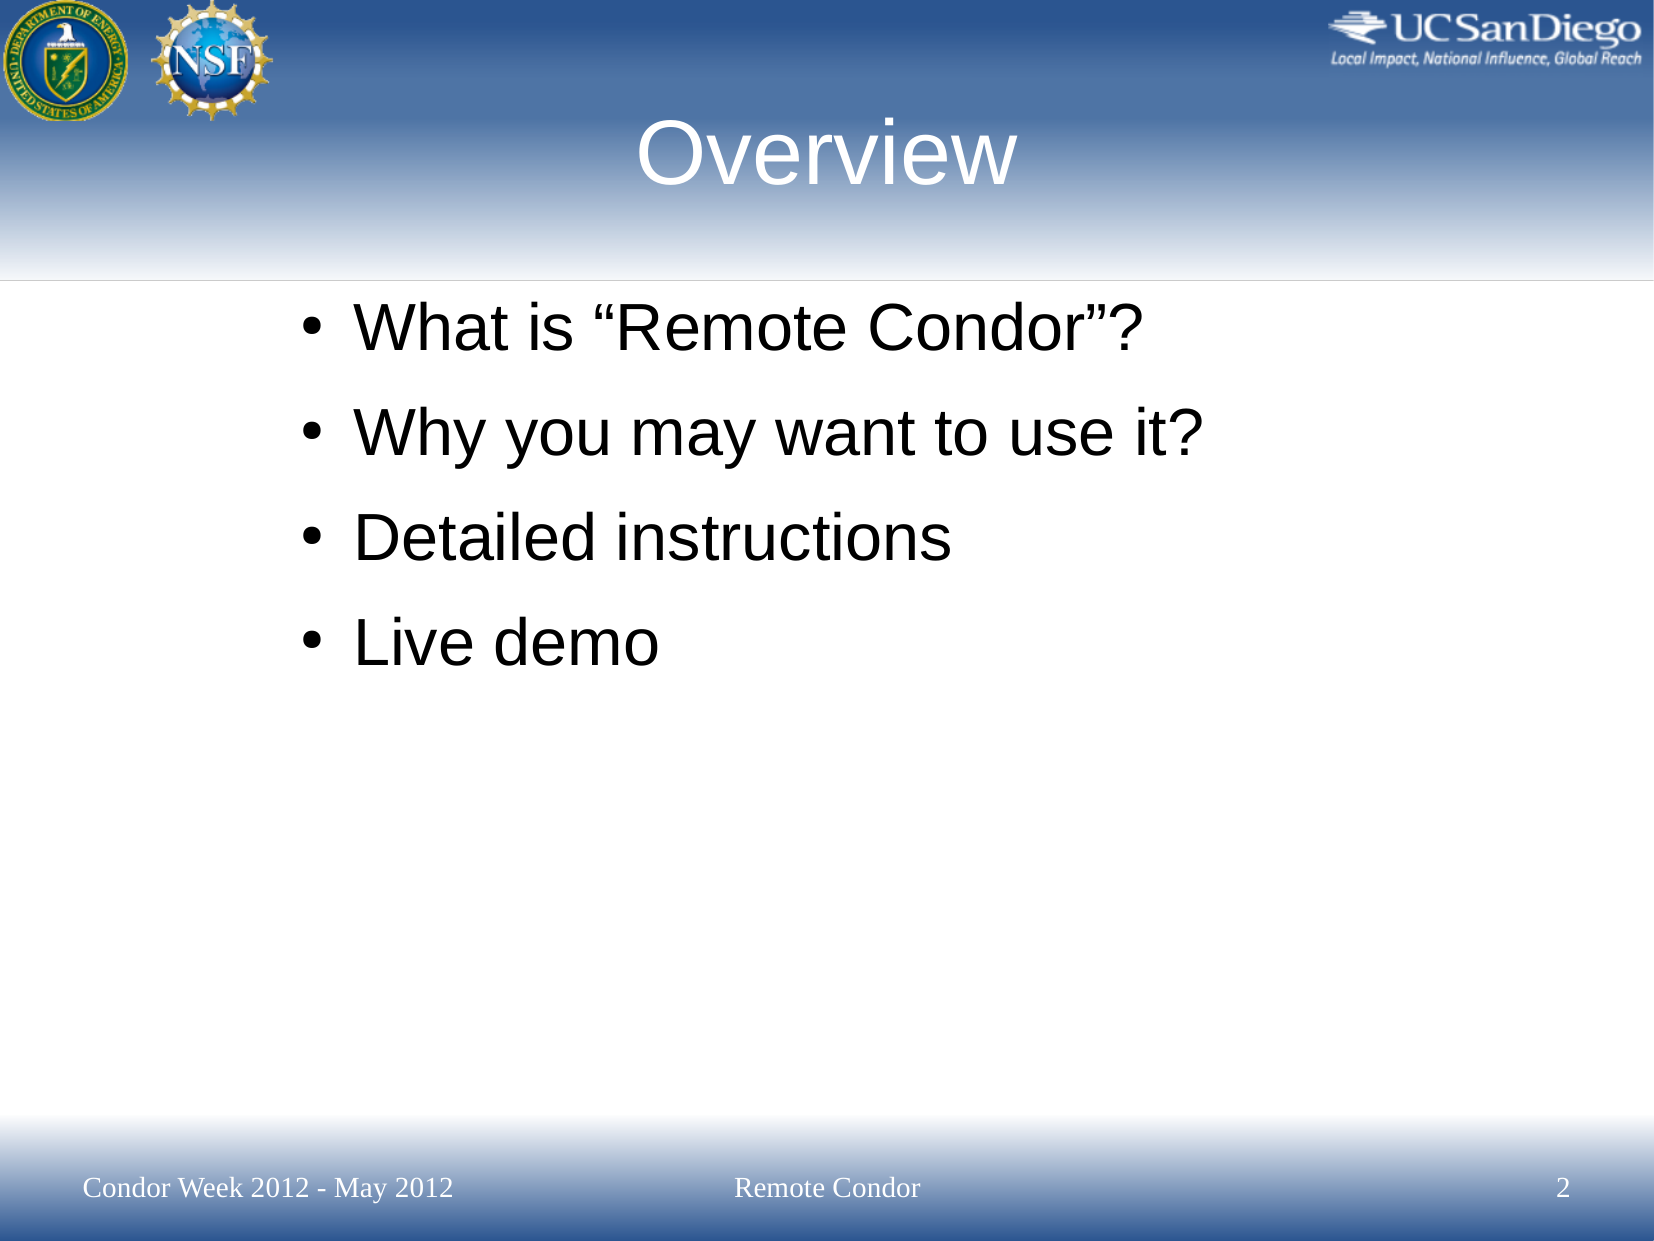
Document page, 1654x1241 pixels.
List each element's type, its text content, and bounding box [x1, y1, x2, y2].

picture [0, 0, 1654, 288]
title Overview [82, 49, 1571, 257]
list What is “Remote Condor”? Why you may want to use it? Detailed instructions Live demo [282, 290, 1571, 1109]
